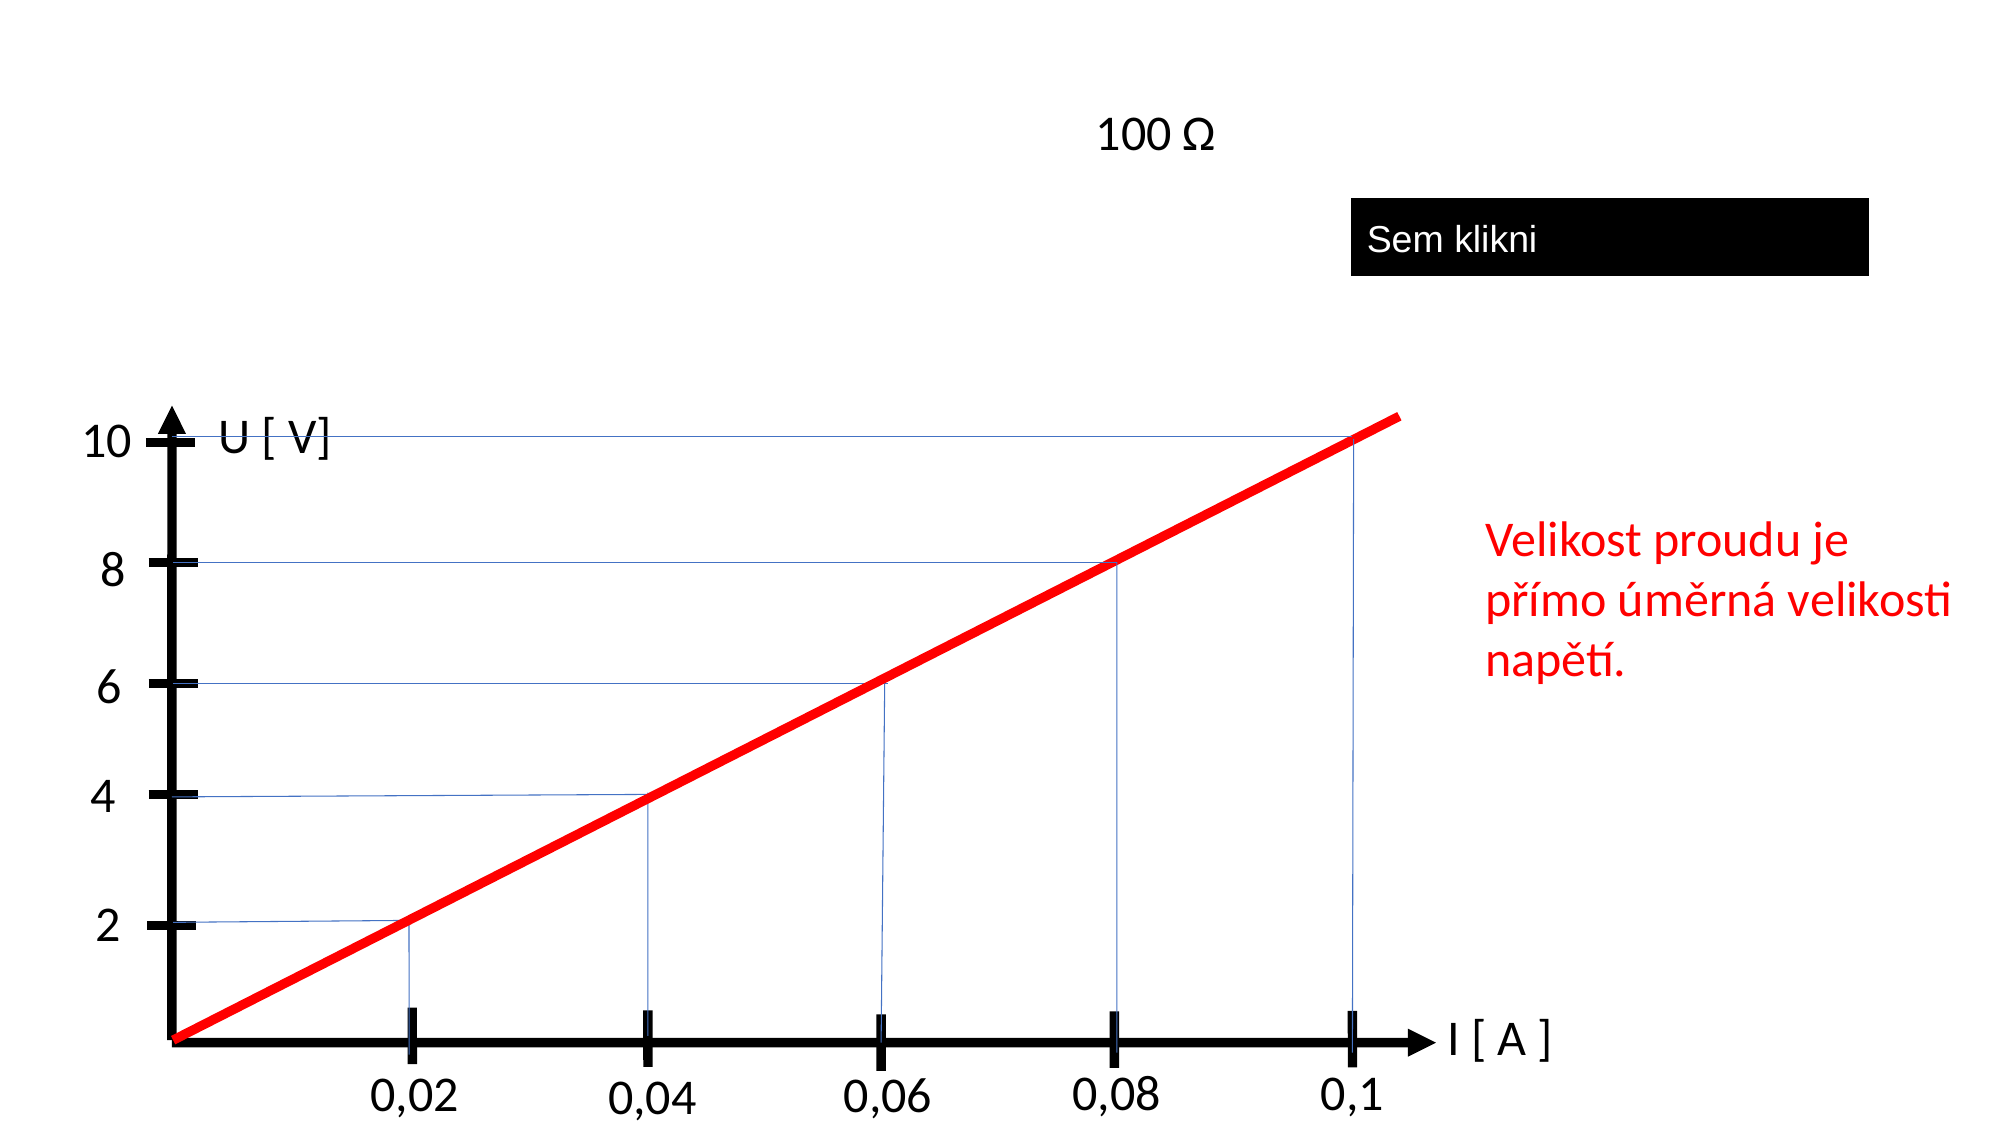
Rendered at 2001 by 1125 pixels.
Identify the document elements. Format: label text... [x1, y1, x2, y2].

text_box 2 [80, 884, 126, 960]
text_box Velikost proudu je přímo úměrná velikosti napětí. [1470, 499, 1968, 694]
text_box U [ V] [204, 396, 348, 436]
text_box 0,1 [1306, 1052, 1399, 1125]
text_box U [ V] [226, 437, 242, 449]
text_box 0,06 [829, 1055, 948, 1125]
text_box 6 [81, 645, 160, 721]
text_box 8 [85, 528, 148, 604]
text_box 4 [76, 754, 126, 830]
text_box 10 [66, 399, 212, 475]
text_box Sem klikni [1352, 199, 1868, 275]
text_box 0,02 [355, 1054, 474, 1125]
text_box 0,04 [593, 1057, 712, 1125]
text_box 0,08 [1057, 1052, 1176, 1125]
text_box 100 Ω [1081, 93, 1232, 169]
text_box U [ V] [212, 437, 348, 472]
text_box I [ A ] [1432, 997, 1569, 1073]
